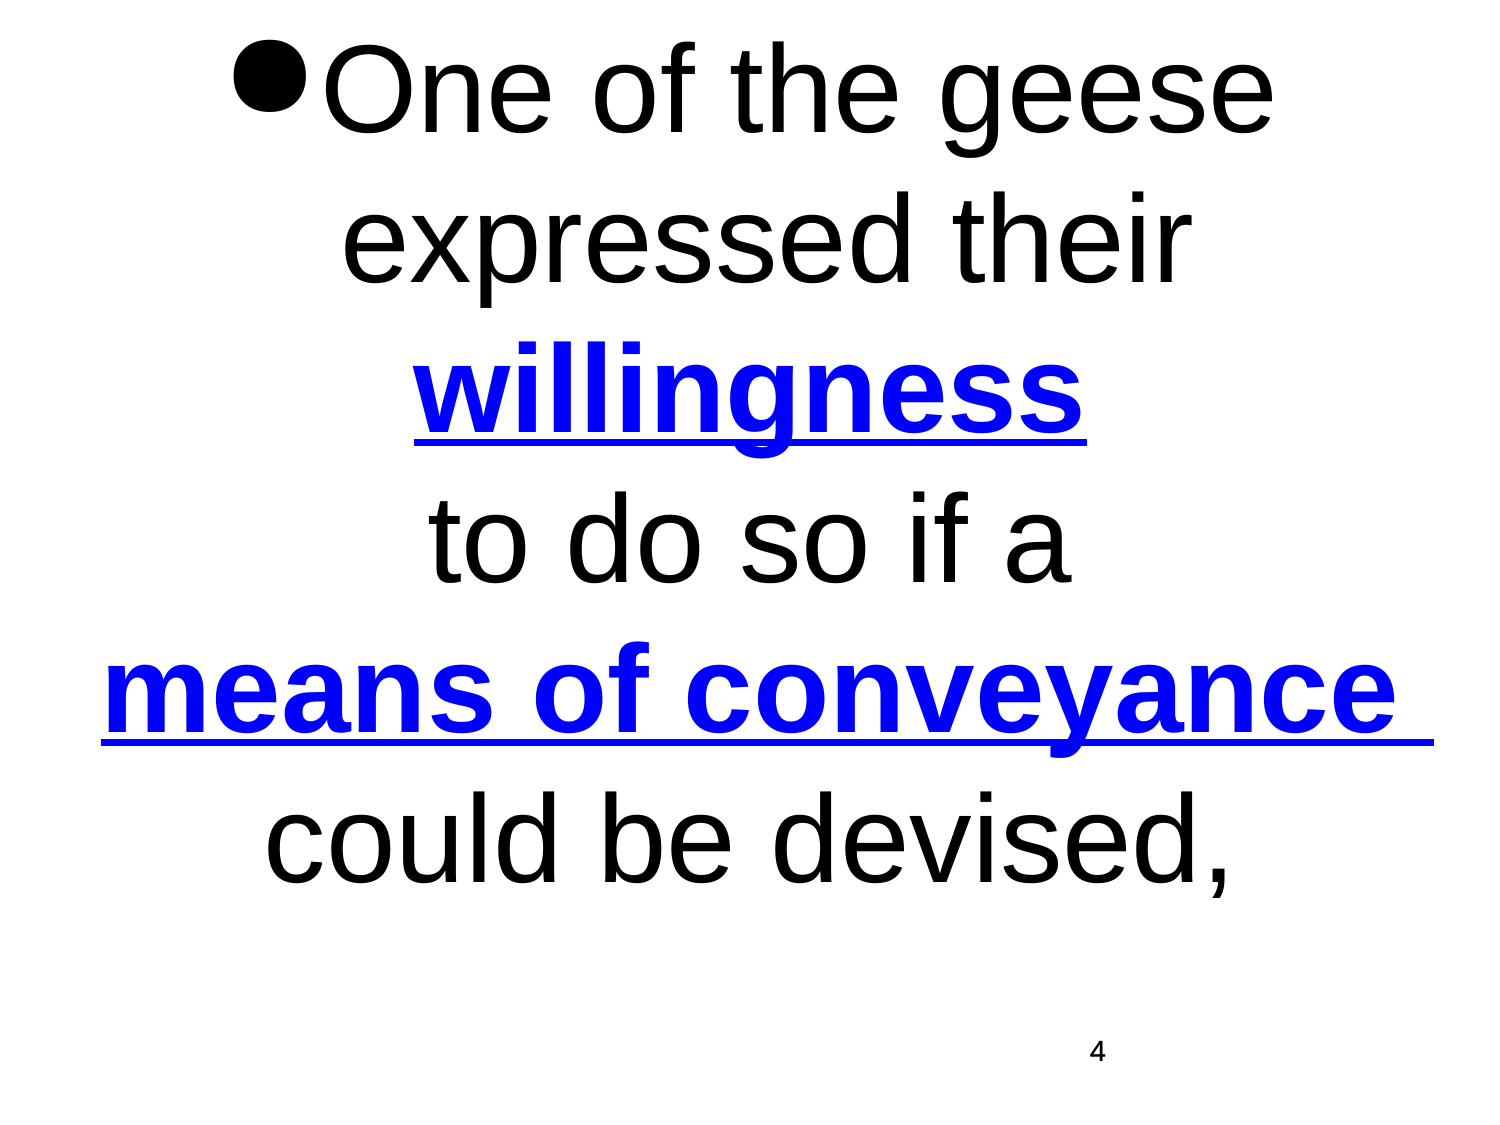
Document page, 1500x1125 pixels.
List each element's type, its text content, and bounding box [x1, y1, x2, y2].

slide_number <number> [1074, 1024, 1425, 1103]
text_box One of the geese expressed their willingness to do so if a means of conveyance could be devised, [0, 0, 1500, 915]
